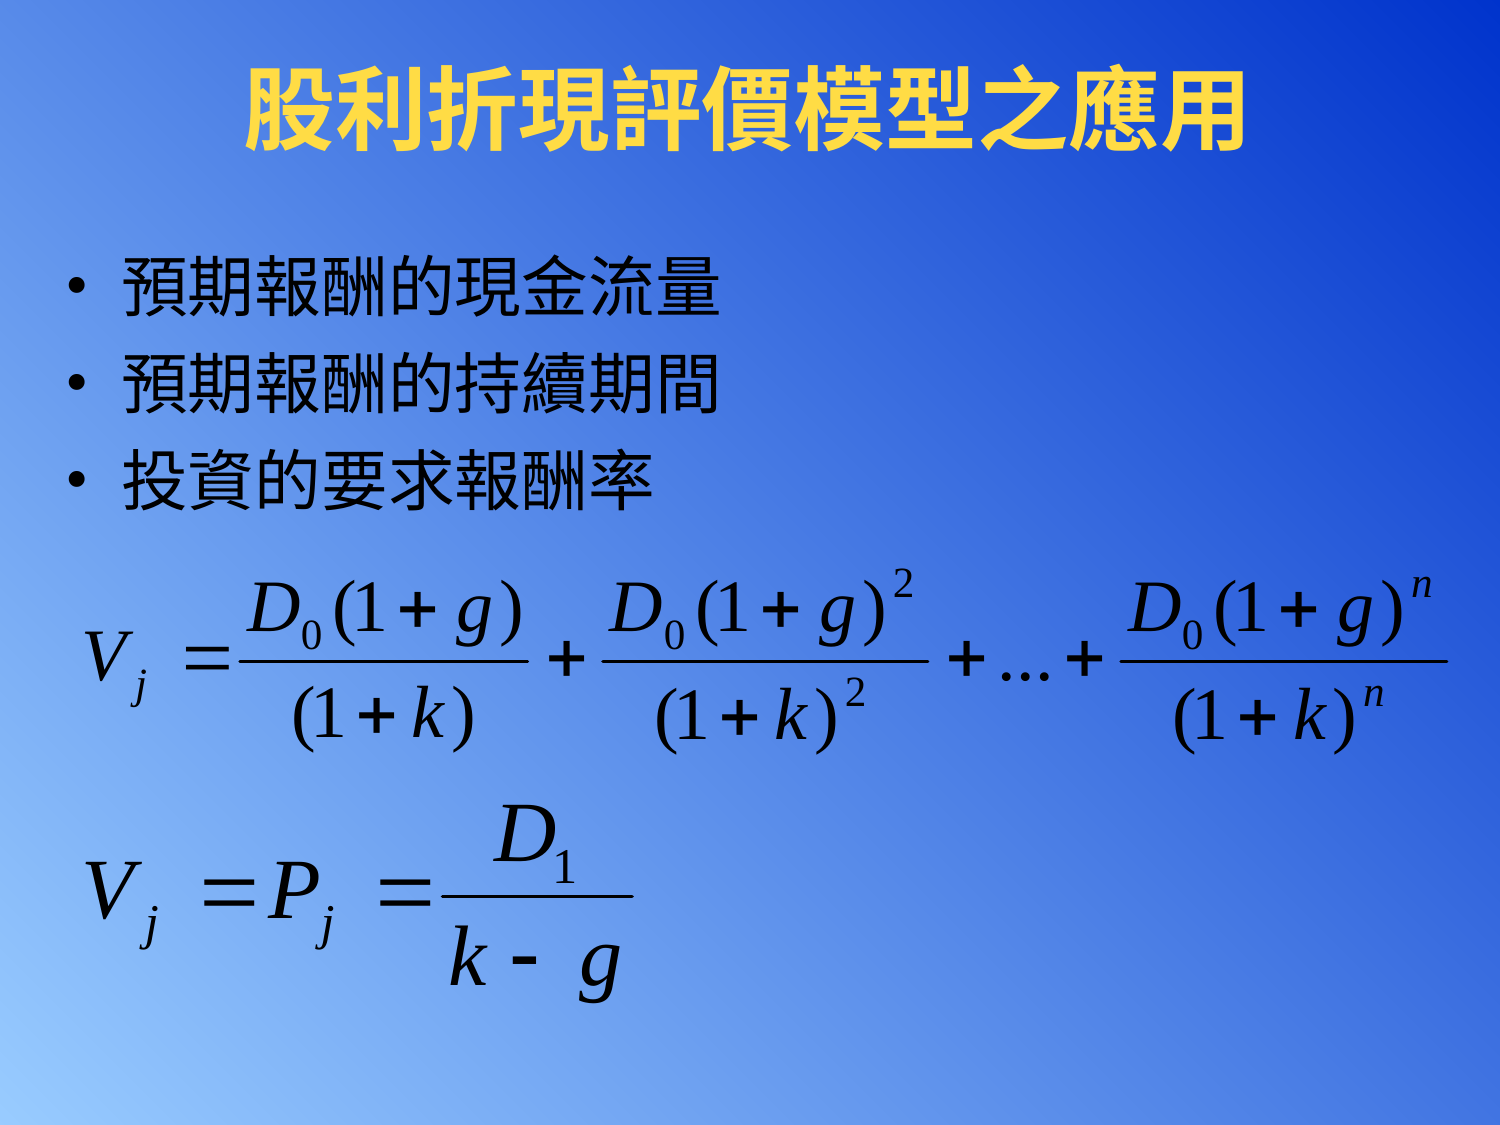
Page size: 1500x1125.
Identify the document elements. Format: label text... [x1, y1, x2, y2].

chart [76, 774, 652, 1019]
list 預期報酬的現金流量 預期報酬的持續期間 投資的要求報酬率 [49, 237, 1488, 1038]
chart [76, 550, 1465, 773]
title 股利折現評價模型之應用 [29, 19, 1467, 210]
